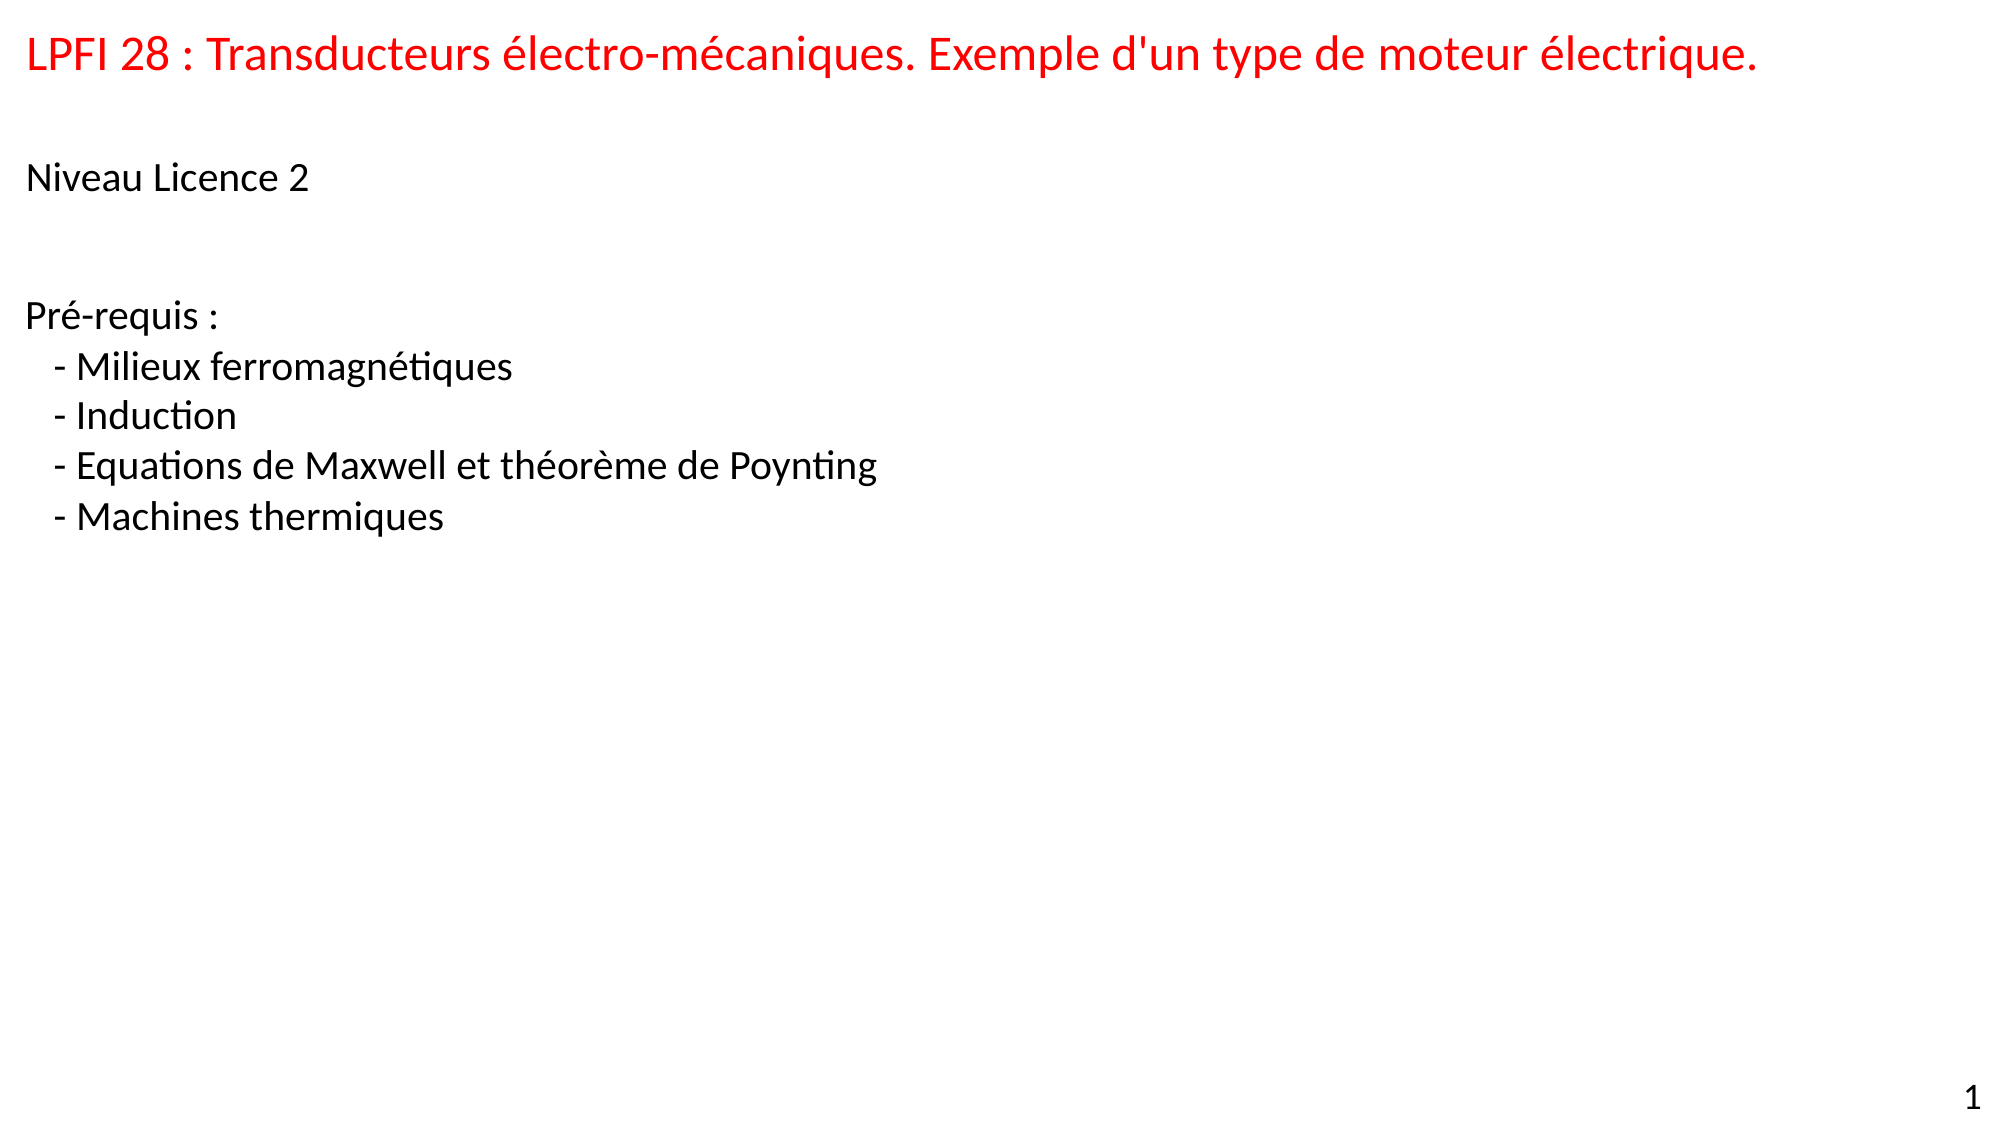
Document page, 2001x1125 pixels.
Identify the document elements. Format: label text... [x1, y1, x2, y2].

text_box LPFI 28 : Transducteurs électro-mécaniques. Exemple d'un type de moteur électrique. [11, 12, 1840, 89]
text_box Niveau Licence 2 [10, 142, 461, 209]
text_box 1 [1947, 1064, 2000, 1125]
text_box Pré-requis : - Milieux ferromagnétiques - Induction - Equations de Maxwell et théorème de Poynting - Machines thermiques [10, 280, 952, 549]
